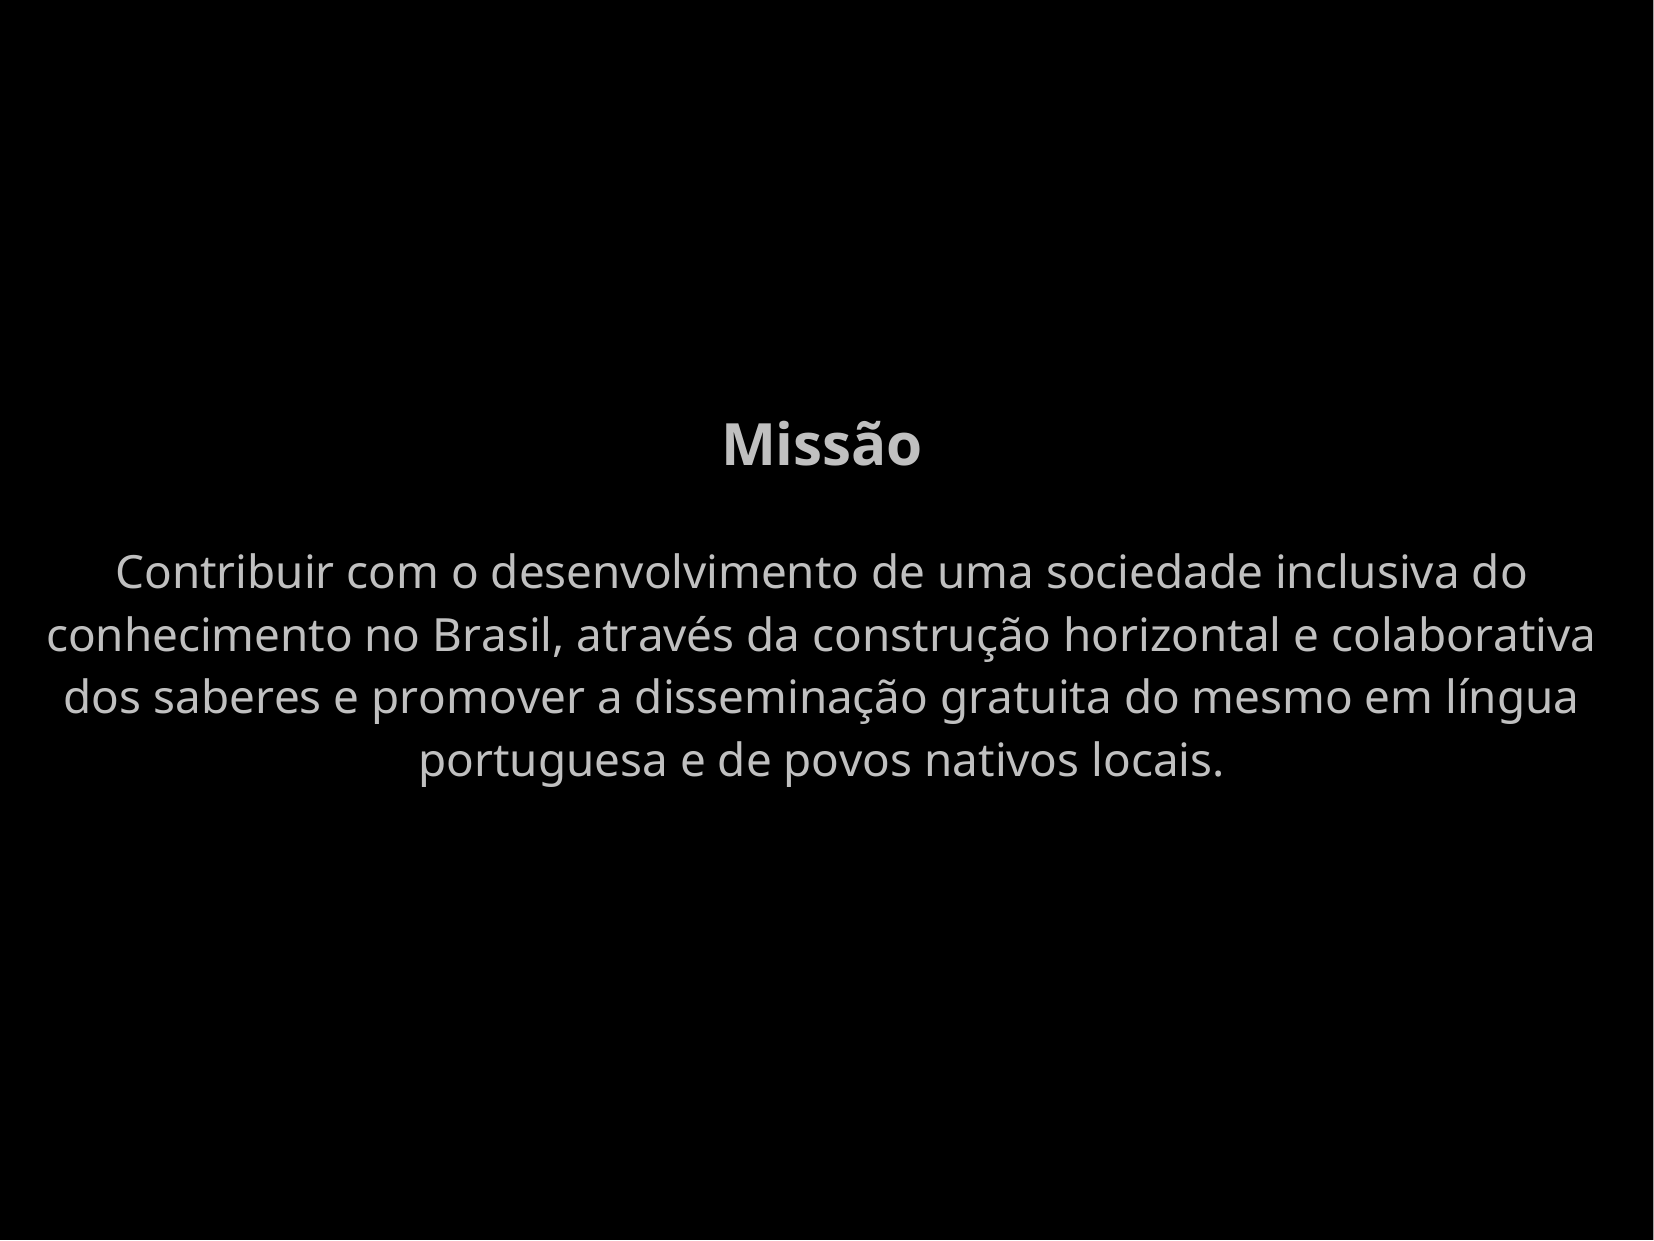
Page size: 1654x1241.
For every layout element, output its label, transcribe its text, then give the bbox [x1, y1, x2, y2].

text_box Missão Contribuir com o desenvolvimento de uma sociedade inclusiva do conhecimento no Brasil, através da construção horizontal e colaborativa dos saberes e promover a disseminação gratuita do mesmo em língua portuguesa e de povos nativos locais. [29, 0, 1615, 1241]
